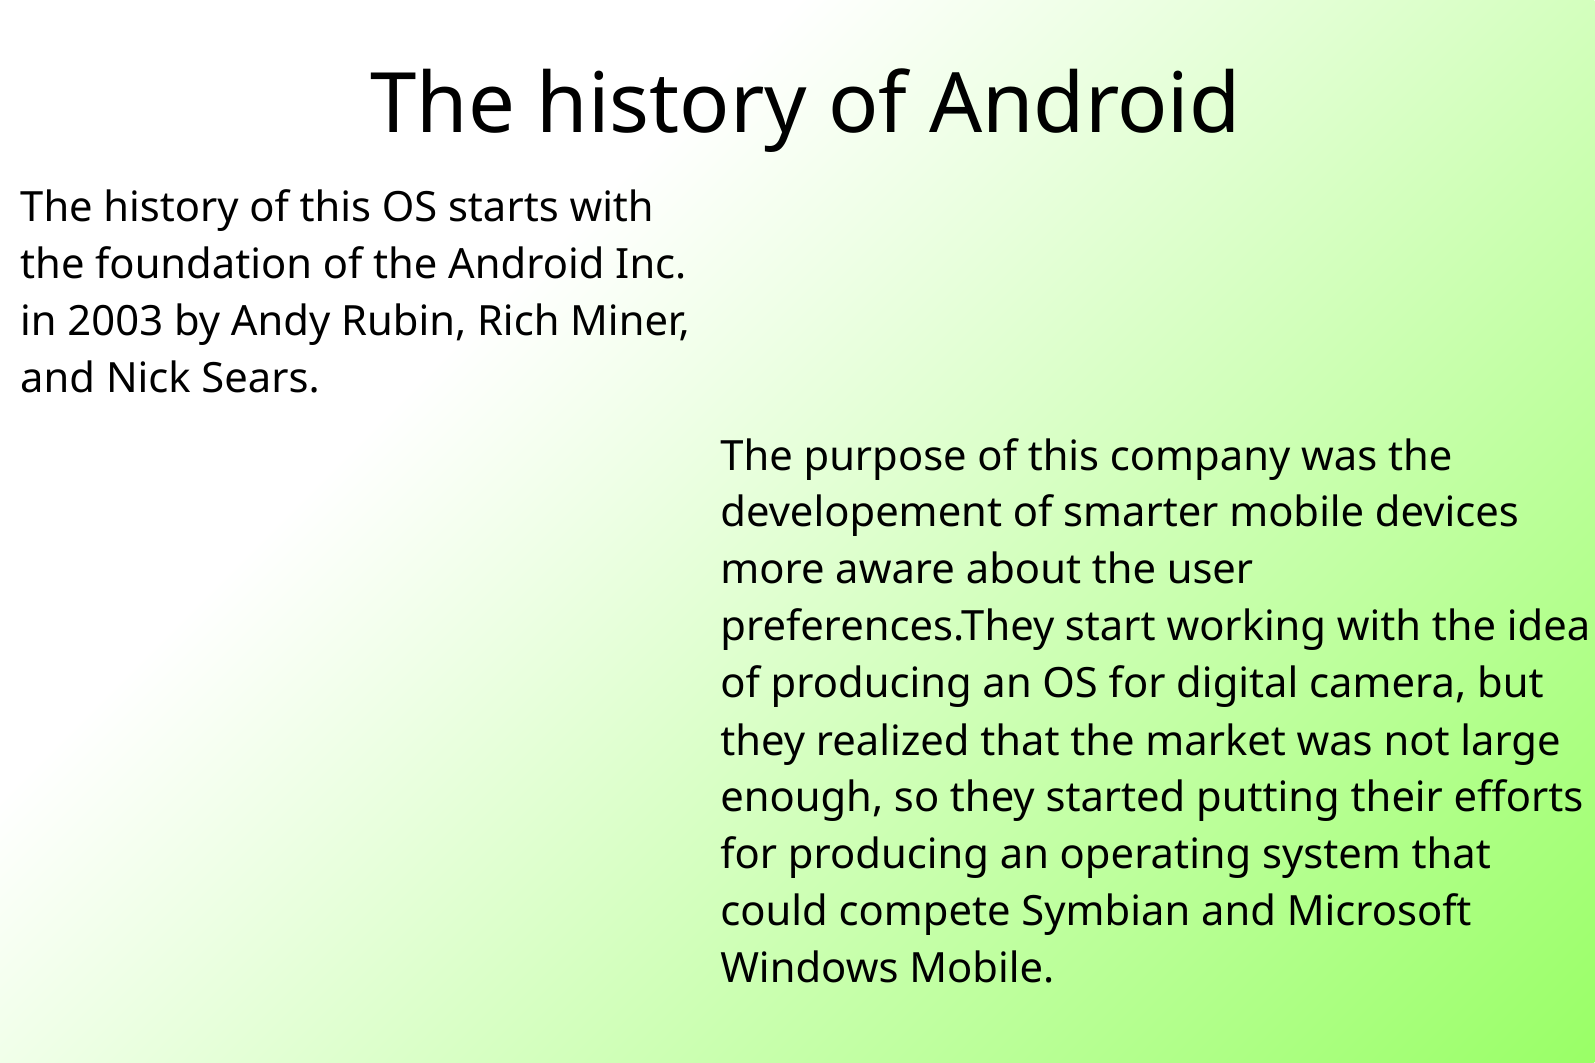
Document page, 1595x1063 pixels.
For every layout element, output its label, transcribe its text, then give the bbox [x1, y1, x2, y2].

list The history of this OS starts with the foundation of the Android Inc. in 2003 by Andy Rubin, Rich Miner, and Nick Sears. [20, 177, 721, 399]
title The history of Android [88, 11, 1524, 189]
list The purpose of this company was the developement of smarter mobile devices more aware about the user preferences.They start working with the idea of producing an OS for digital camera, but they realized that the market was not large enough, so they started putting their efforts for producing an operating system that could compete Symbian and Microsoft Windows Mobile. [720, 425, 1595, 945]
